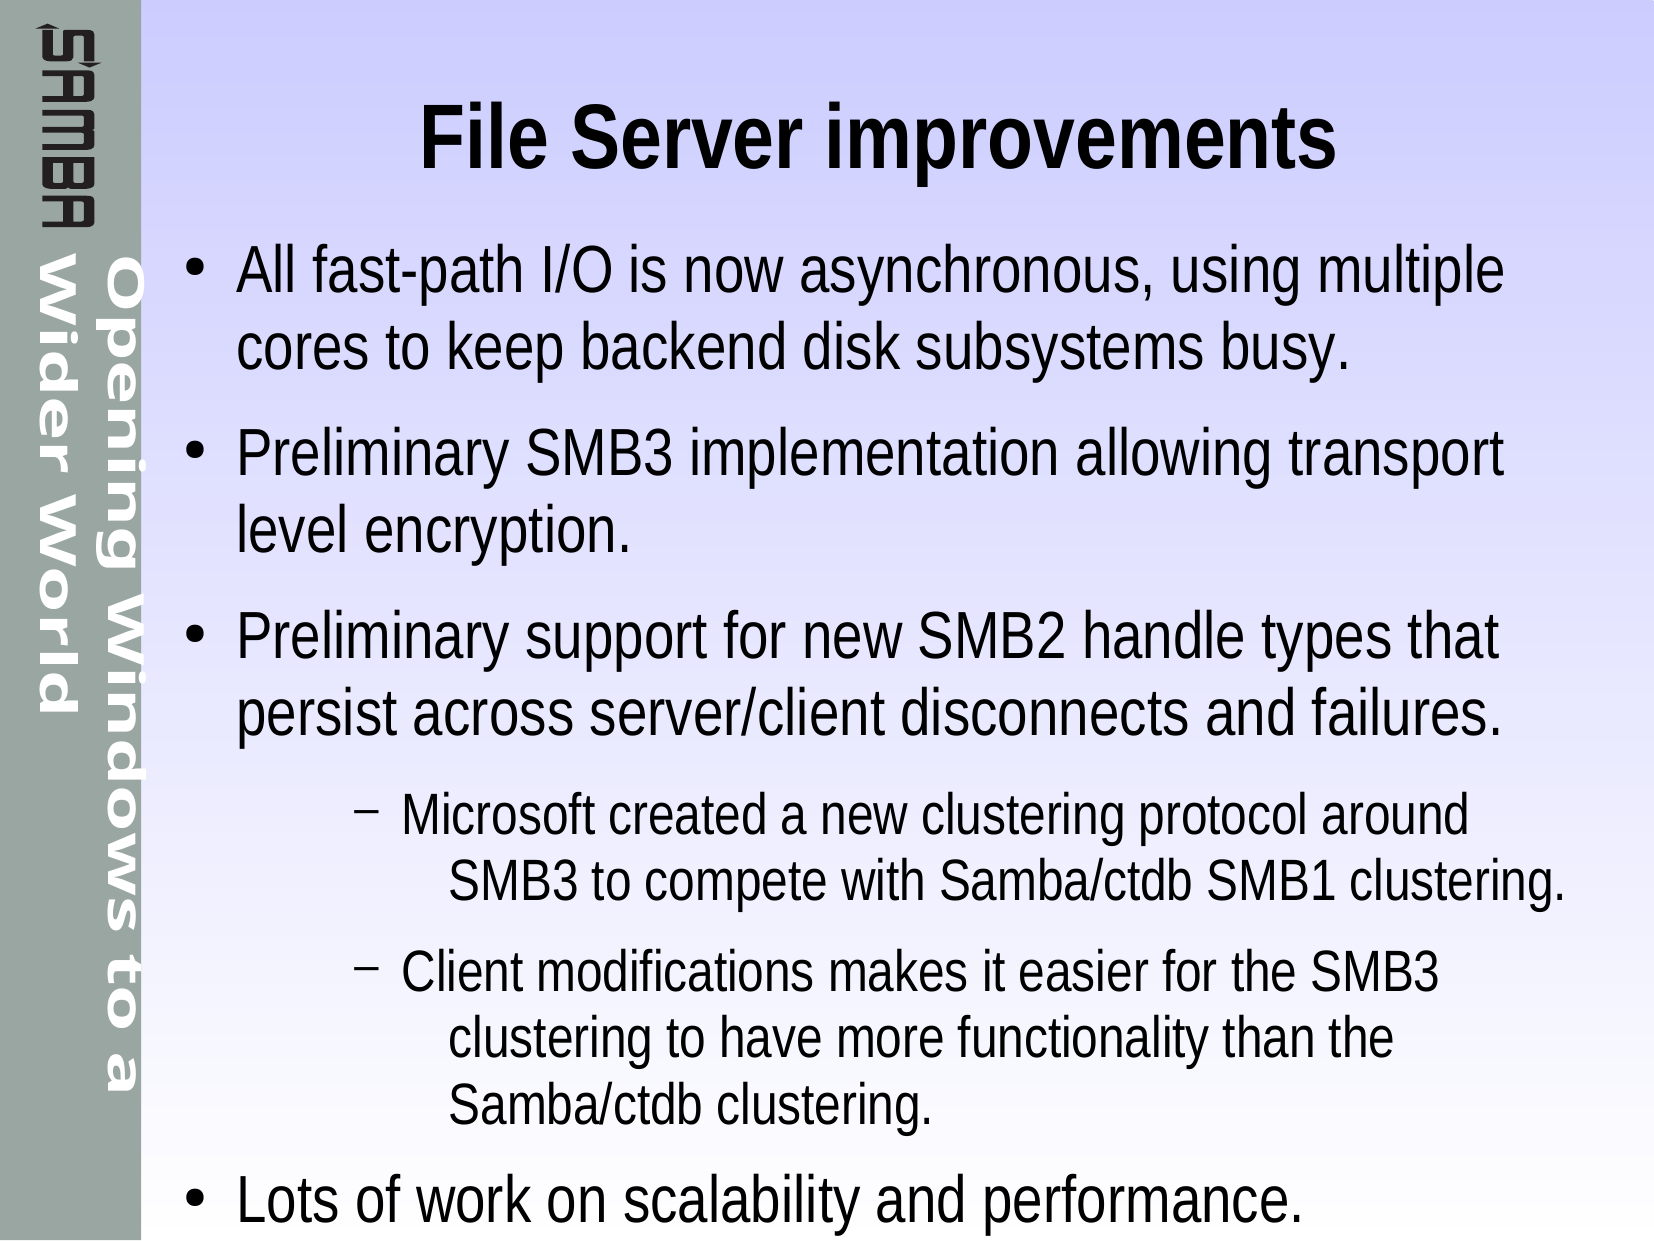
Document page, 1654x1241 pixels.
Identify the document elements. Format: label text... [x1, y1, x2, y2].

list All fast-path I/O is now asynchronous, using multiple cores to keep backend disk subsystems busy. Preliminary SMB3 implementation allowing transport level encryption. Preliminary support for new SMB2 handle types that persist across server/client disconnects and failures. Microsoft created a new clustering protocol around SMB3 to compete with Samba/ctdb SMB1 clustering. Client modifications makes it easier for the SMB3 clustering to have more functionality than the Samba/ctdb clustering. Lots of work on scalability and performance. [165, 230, 1578, 1225]
title File Server improvements [173, 31, 1586, 239]
